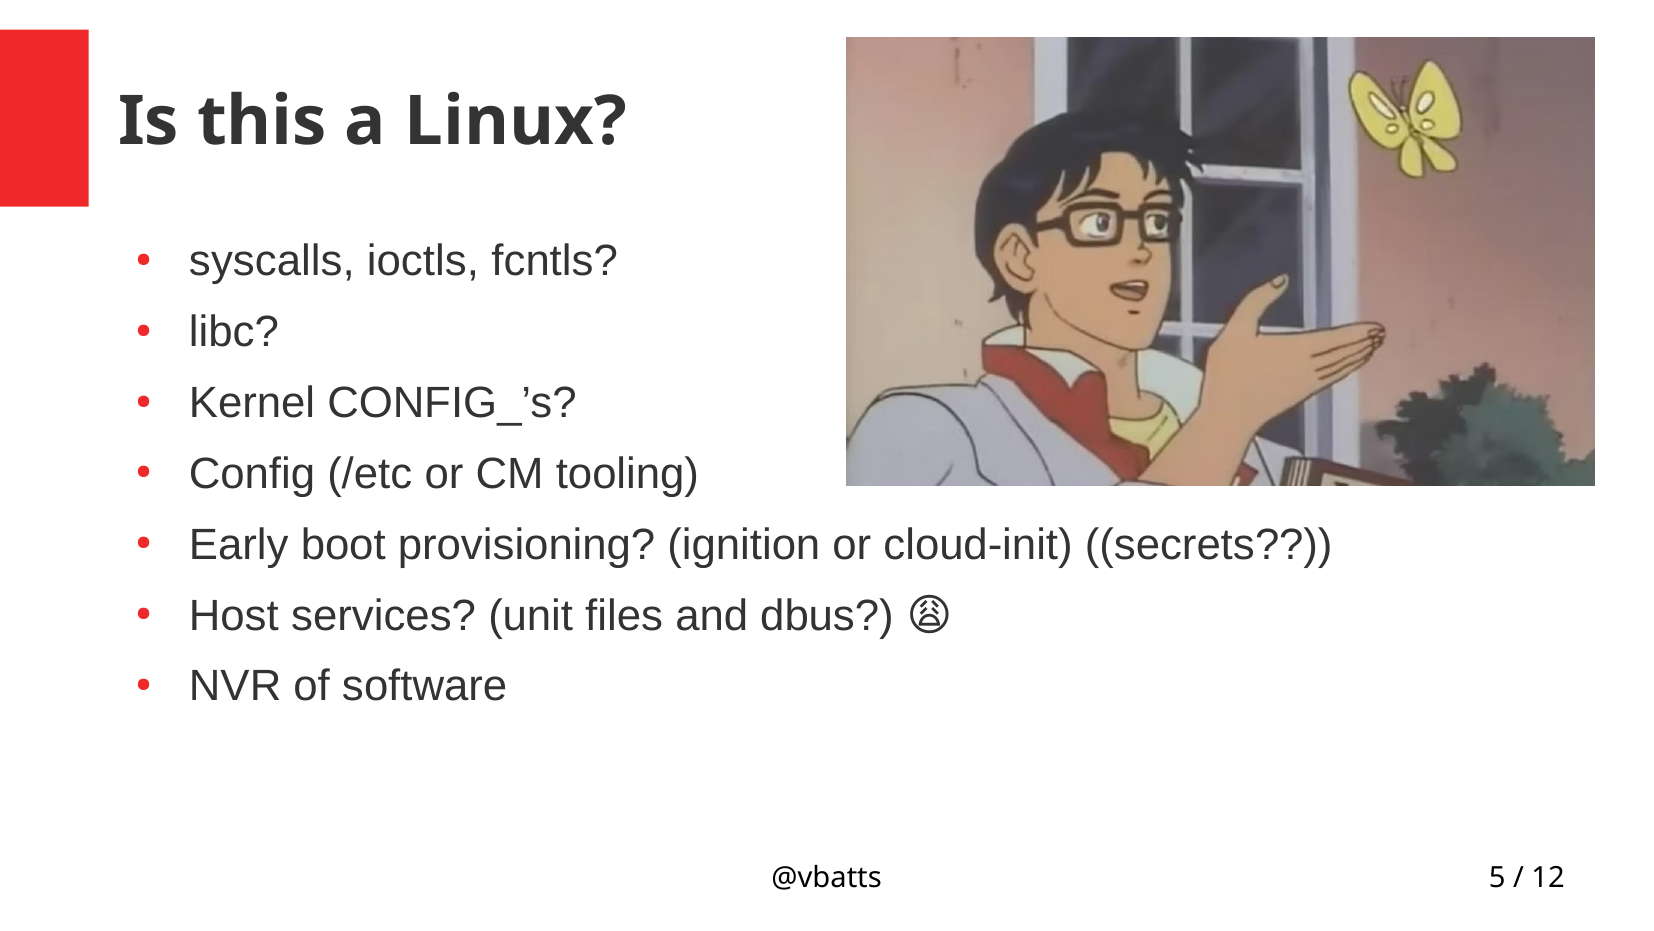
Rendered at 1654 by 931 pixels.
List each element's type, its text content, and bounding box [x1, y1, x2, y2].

list syscalls, ioctls, fcntls? libc? Kernel CONFIG_’s? Config (/etc or CM tooling) Early boot provisioning? (ignition or cloud-init) ((secrets??)) Host services? (unit files and dbus?) 😩 NVR of software [118, 236, 1595, 798]
title Is this a Linux? [118, 29, 1595, 207]
picture [846, 37, 1595, 486]
